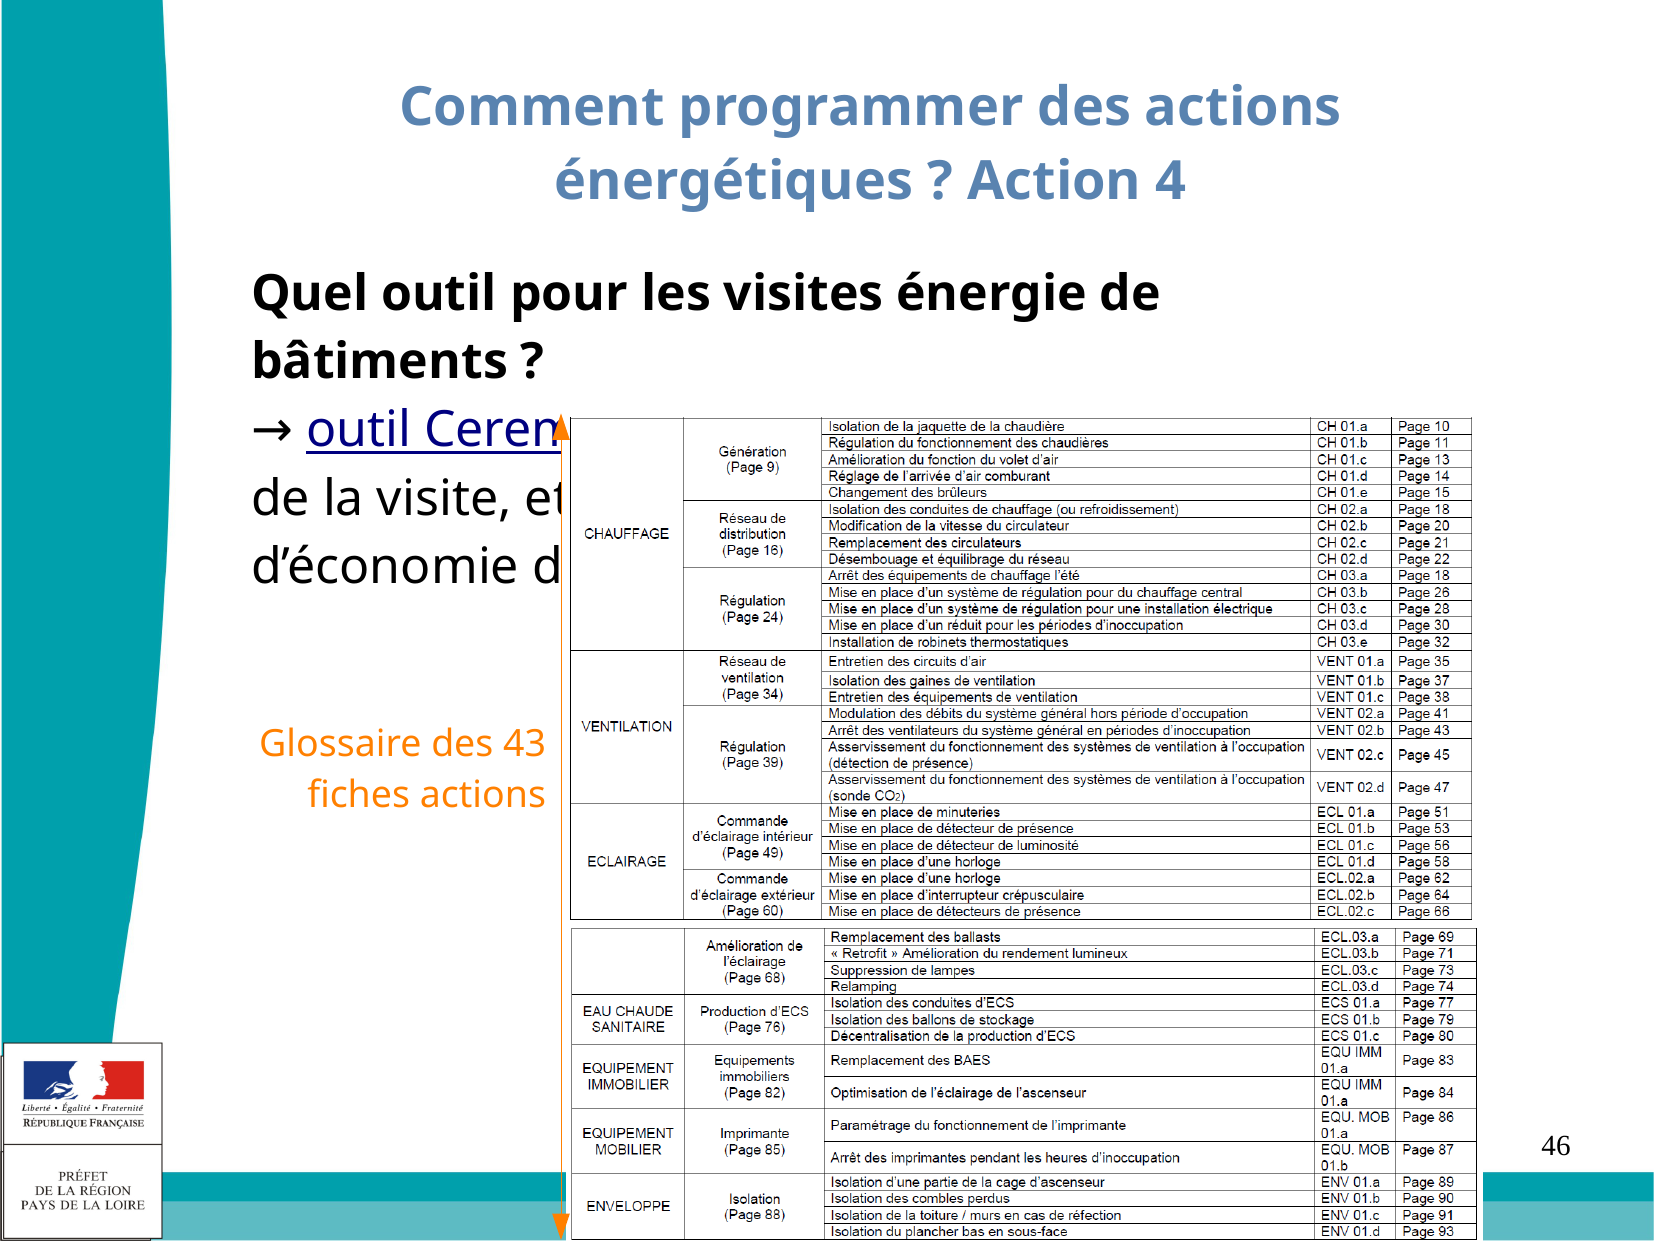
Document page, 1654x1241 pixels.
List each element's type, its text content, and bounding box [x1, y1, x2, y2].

picture [488, 799, 499, 805]
picture [424, 799, 434, 805]
picture [342, 502, 355, 512]
text_box Glossaire des 43 fiches actions [236, 708, 562, 799]
text_box Comment programmer des actions énergétiques ? Action 4 [206, 59, 1536, 184]
picture [0, 0, 1654, 1241]
picture [258, 502, 273, 512]
text_box Quel outil pour les visites énergie de bâtiments ? → outil Cerema-DREAL avec une grille à remplir lors de la visite, et des fiches détaillées par action d’économie d’énergie [236, 249, 1477, 502]
picture [386, 502, 392, 511]
